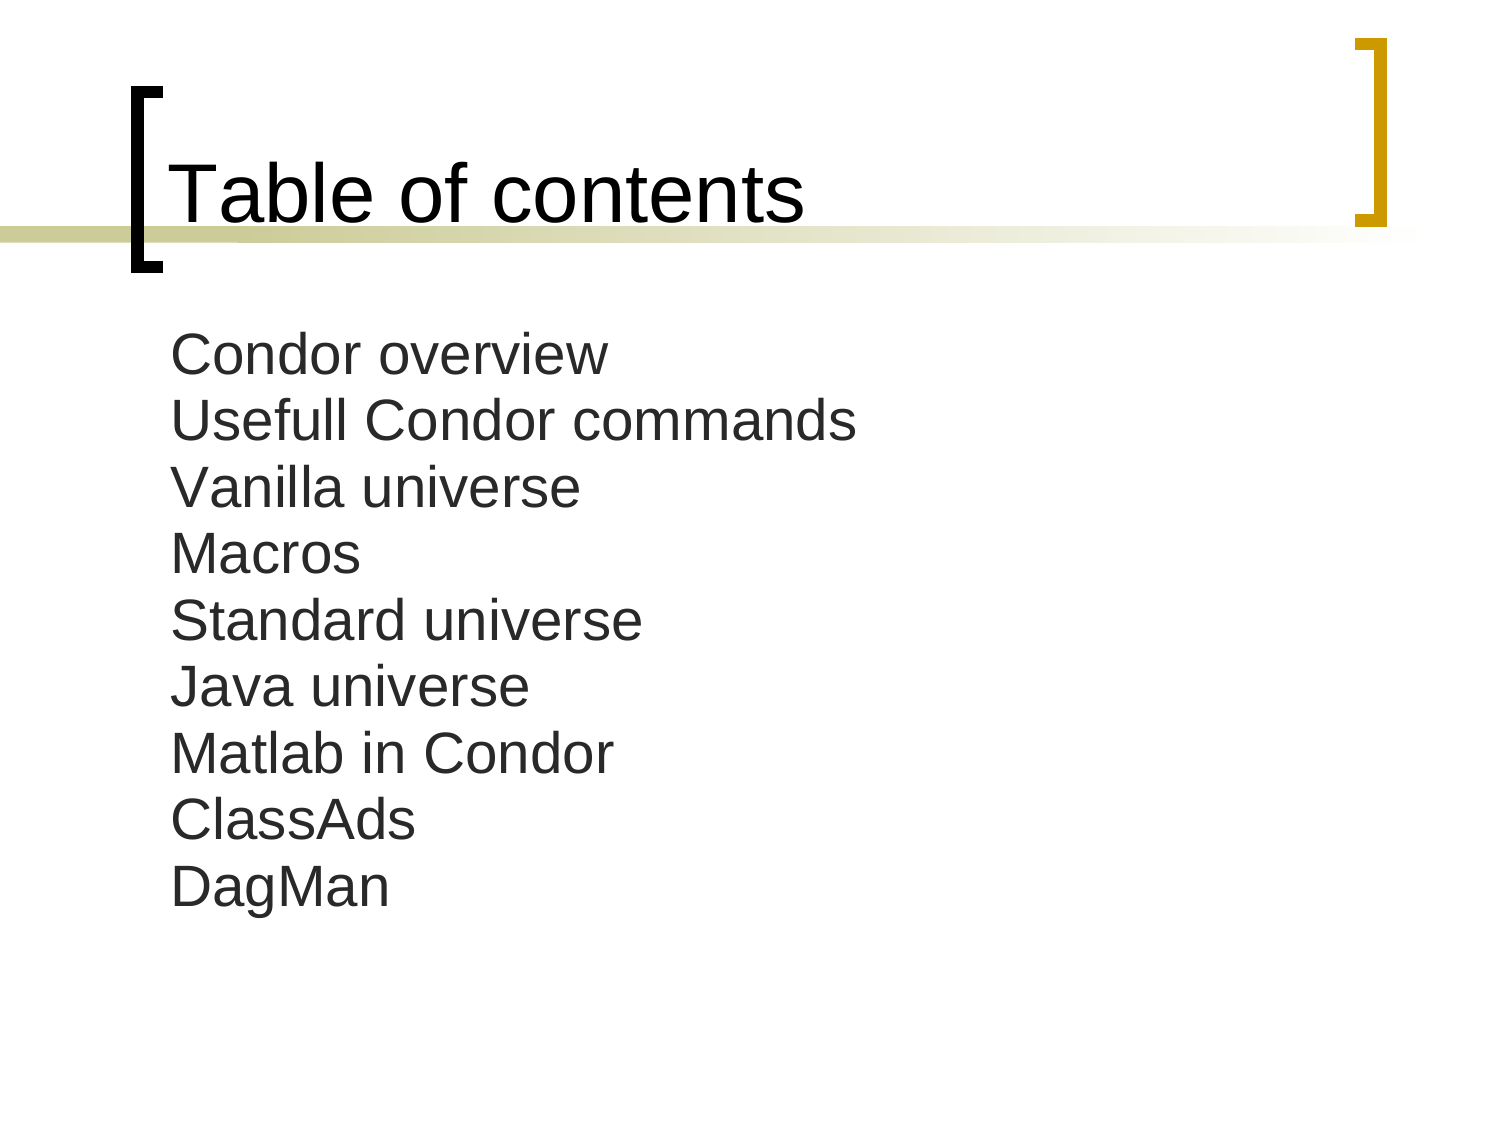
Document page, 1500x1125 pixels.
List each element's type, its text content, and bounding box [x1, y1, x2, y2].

title Table of contents [152, 15, 1328, 248]
list Condor overview Usefull Condor commands Vanilla universe Macros Standard universe Java universe Matlab in Condor ClassAds DagMan [155, 324, 1413, 1001]
